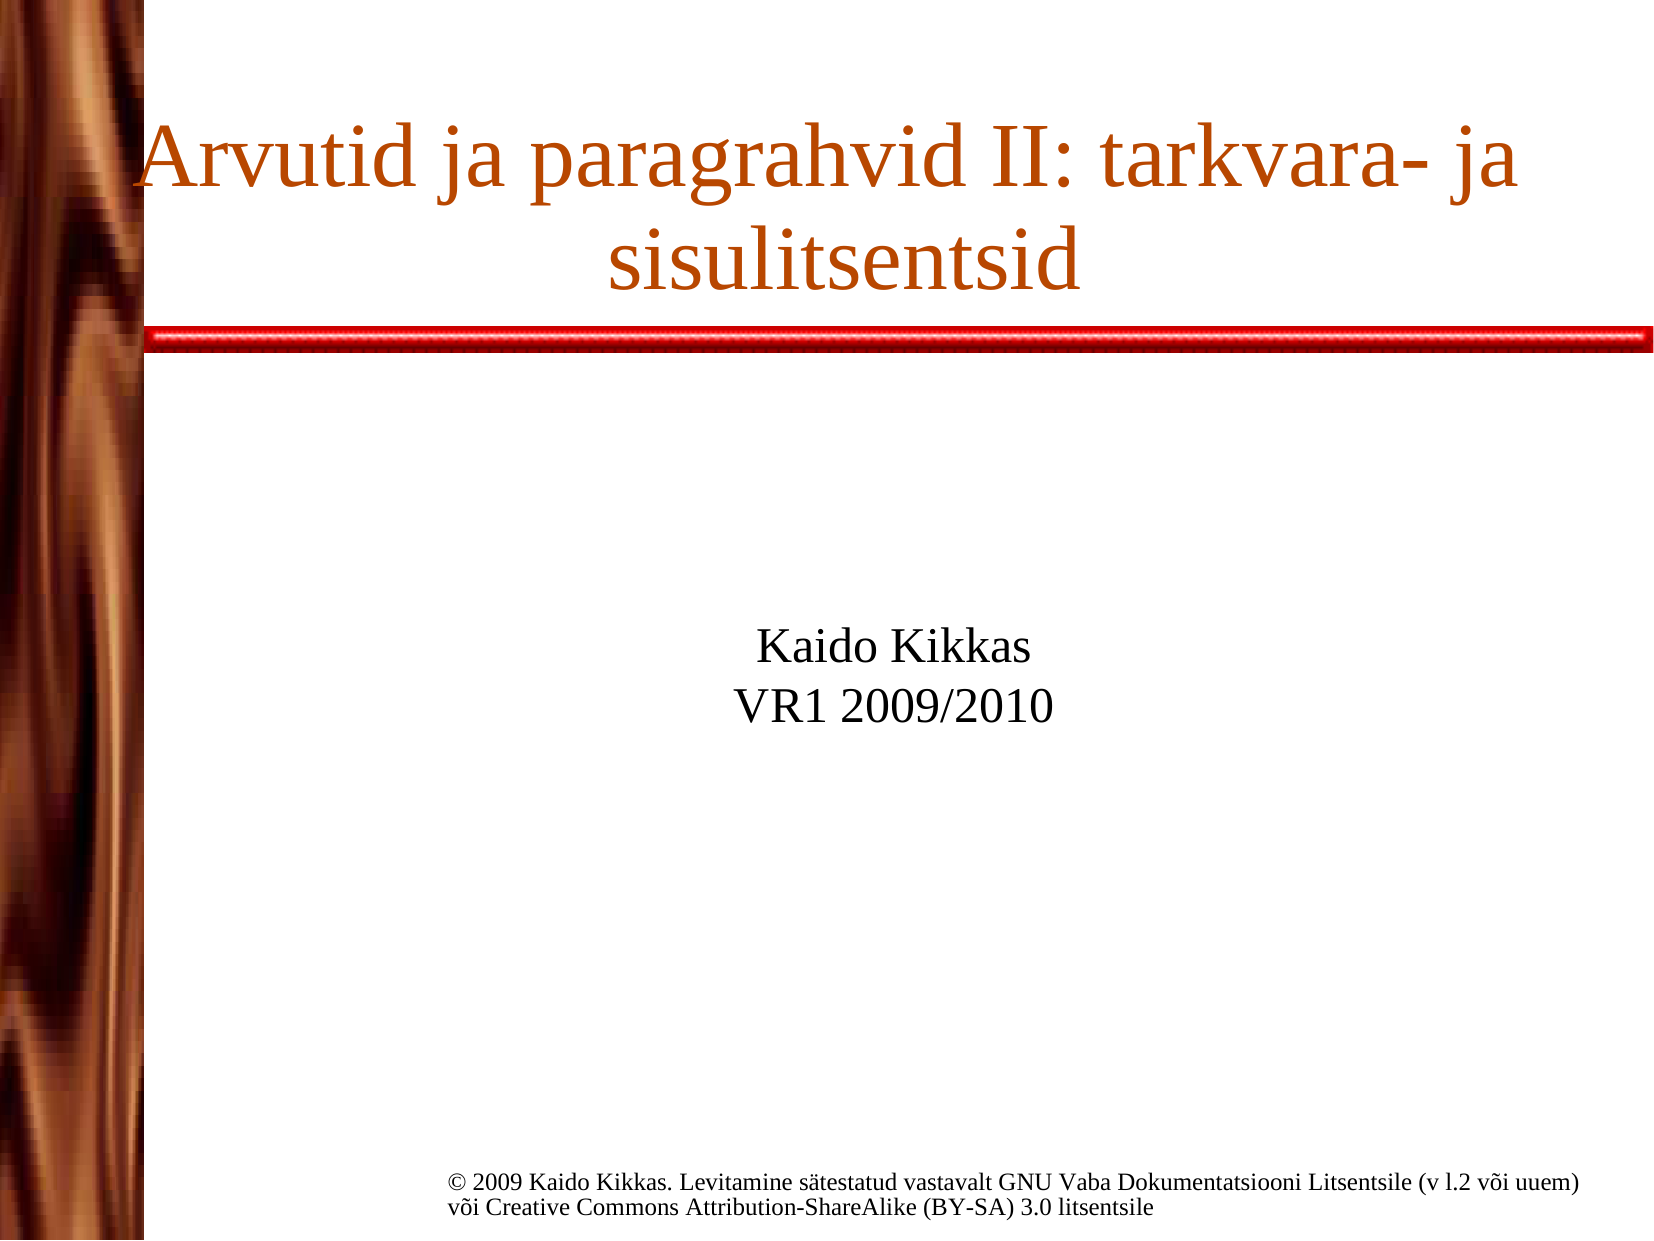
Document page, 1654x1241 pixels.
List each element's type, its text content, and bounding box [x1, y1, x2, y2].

text_box Kaido Kikkas VR1 2009/2010 [584, 614, 1204, 730]
title Arvutid ja paragrahvid II: tarkvara- ja sisulitsentsid [121, 102, 1534, 310]
text_box © 2009 Kaido Kikkas. Levitamine sätestatud vastavalt GNU Vaba Dokumentatsiooni Litsentsile (v l.2 või uuem) või Creative Commons Attribution-ShareAlike (BY-SA) 3.0 litsentsile‏ [447, 1169, 1598, 1198]
picture [0, 0, 1654, 1240]
